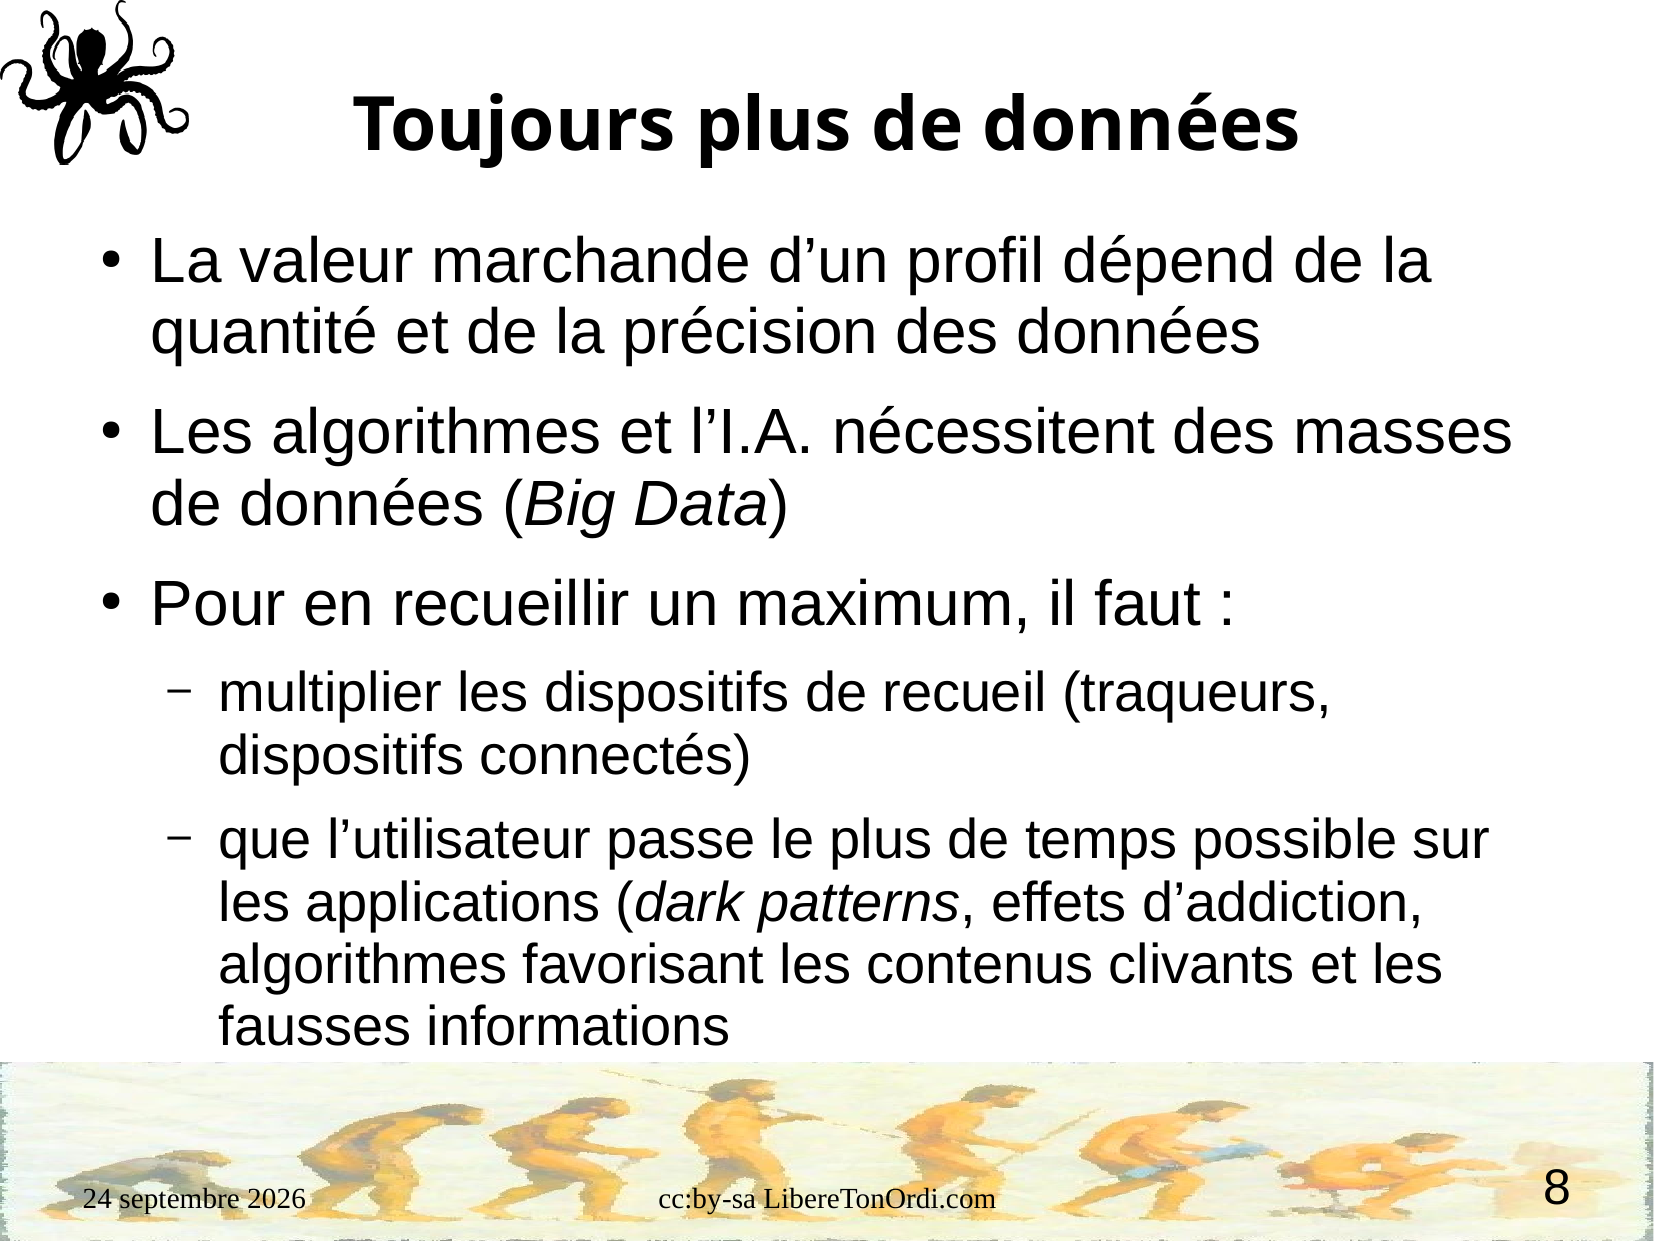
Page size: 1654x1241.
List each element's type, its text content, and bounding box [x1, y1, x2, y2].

picture [0, 0, 189, 165]
title Toujours plus de données [82, 47, 1571, 196]
picture [0, 1062, 1654, 1241]
list La valeur marchande d’un profil dépend de la quantité et de la précision des données Les algorithmes et l’I.A. nécessitent des masses de données (Big Data) Pour en recueillir un maximum, il faut : multiplier les dispositifs de recueil (traqueurs, dispositifs connectés) que l’utilisateur passe le plus de temps possible sur les applications (dark patterns, effets d’addiction, algorithmes favorisant les contenus clivants et les fausses informations [82, 224, 1571, 1063]
